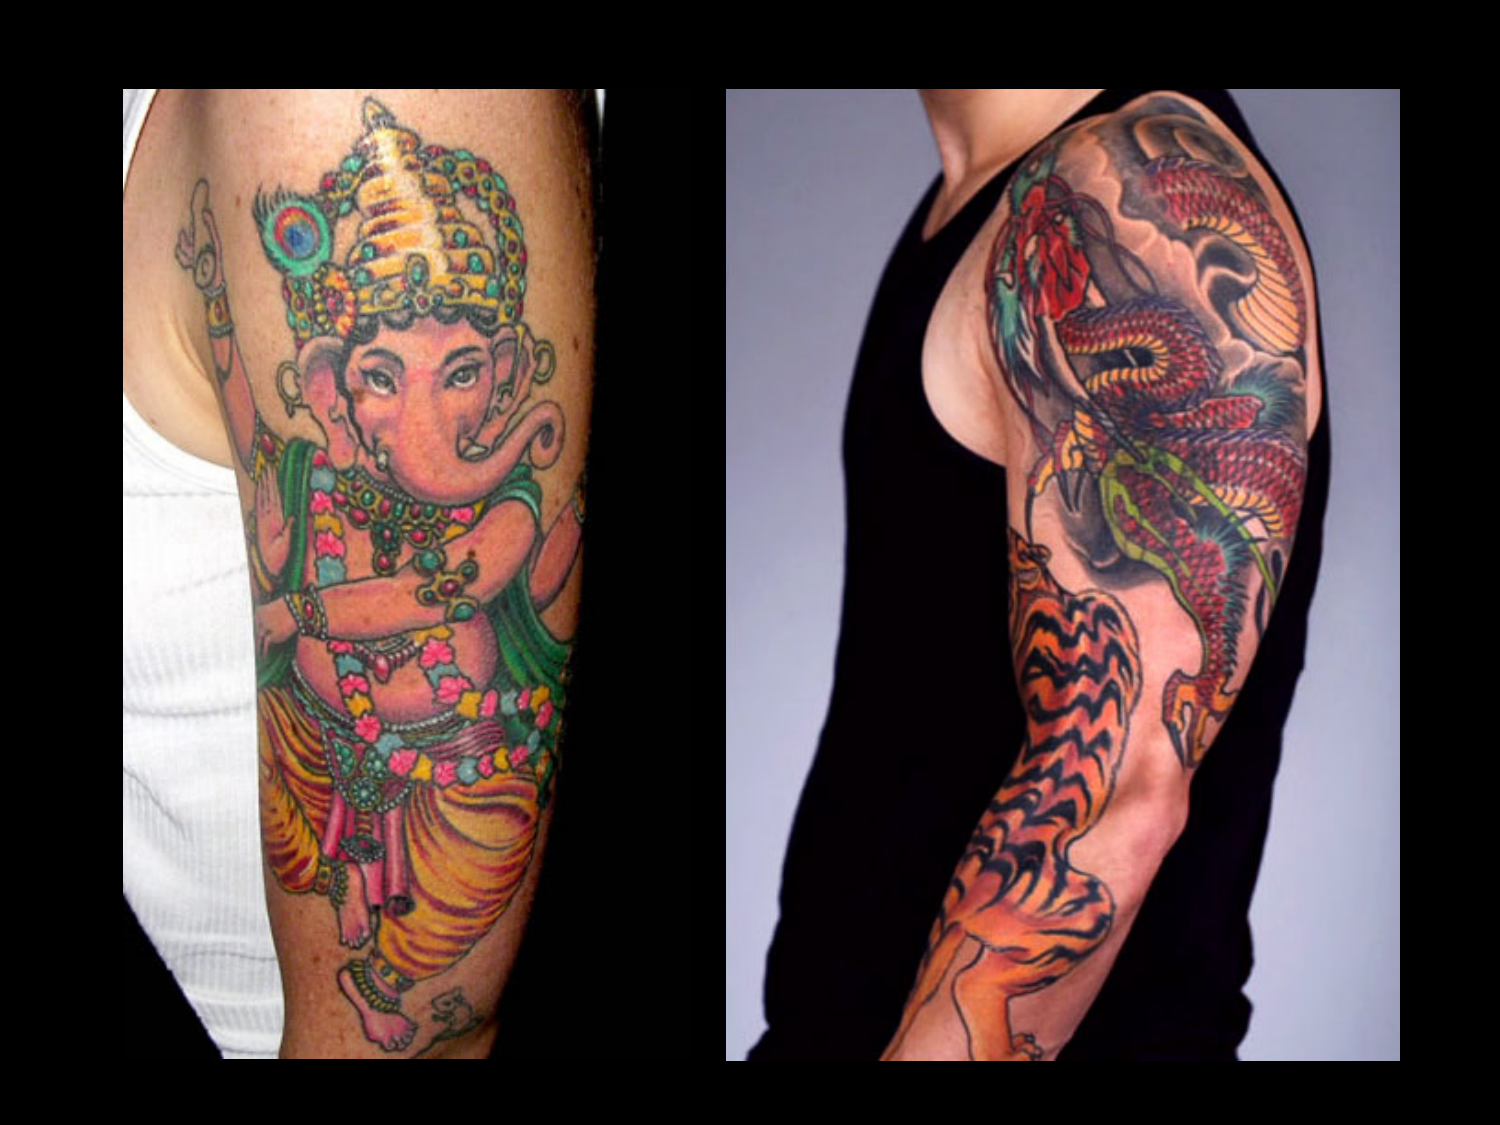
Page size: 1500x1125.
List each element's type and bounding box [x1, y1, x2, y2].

picture [123, 89, 691, 1059]
picture [726, 89, 1400, 1061]
